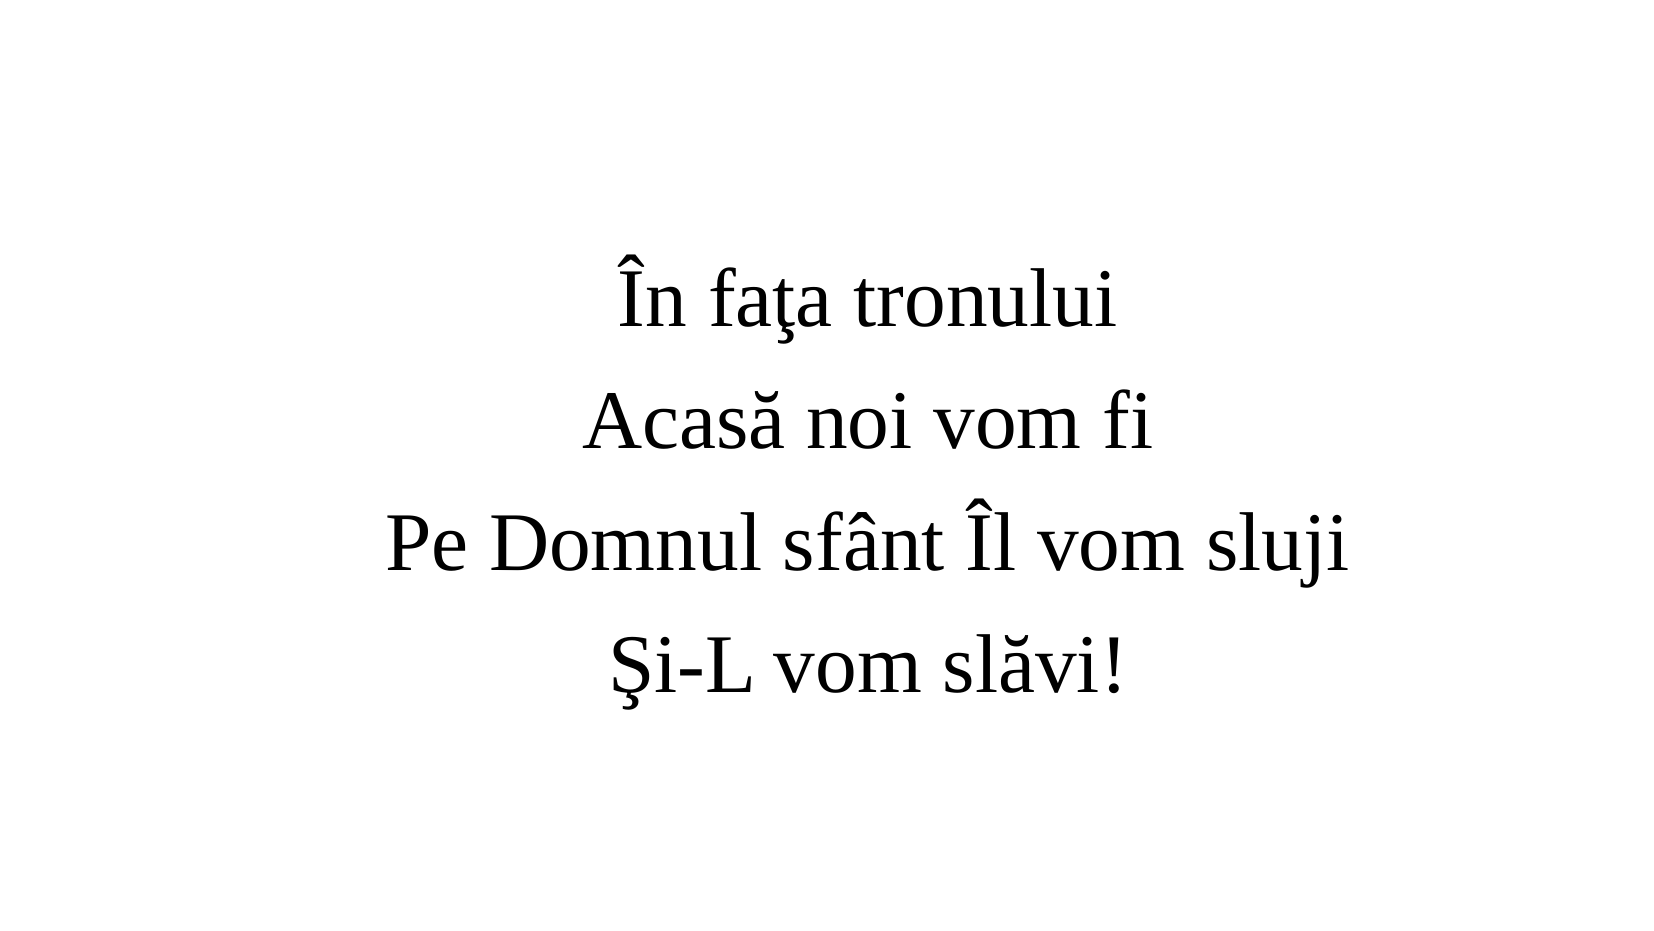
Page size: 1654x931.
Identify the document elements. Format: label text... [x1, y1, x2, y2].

subtitle În faţa tronului Acasă noi vom fi Pe Domnul sfânt Îl vom sluji Şi-L vom slăvi! [153, 239, 1583, 713]
